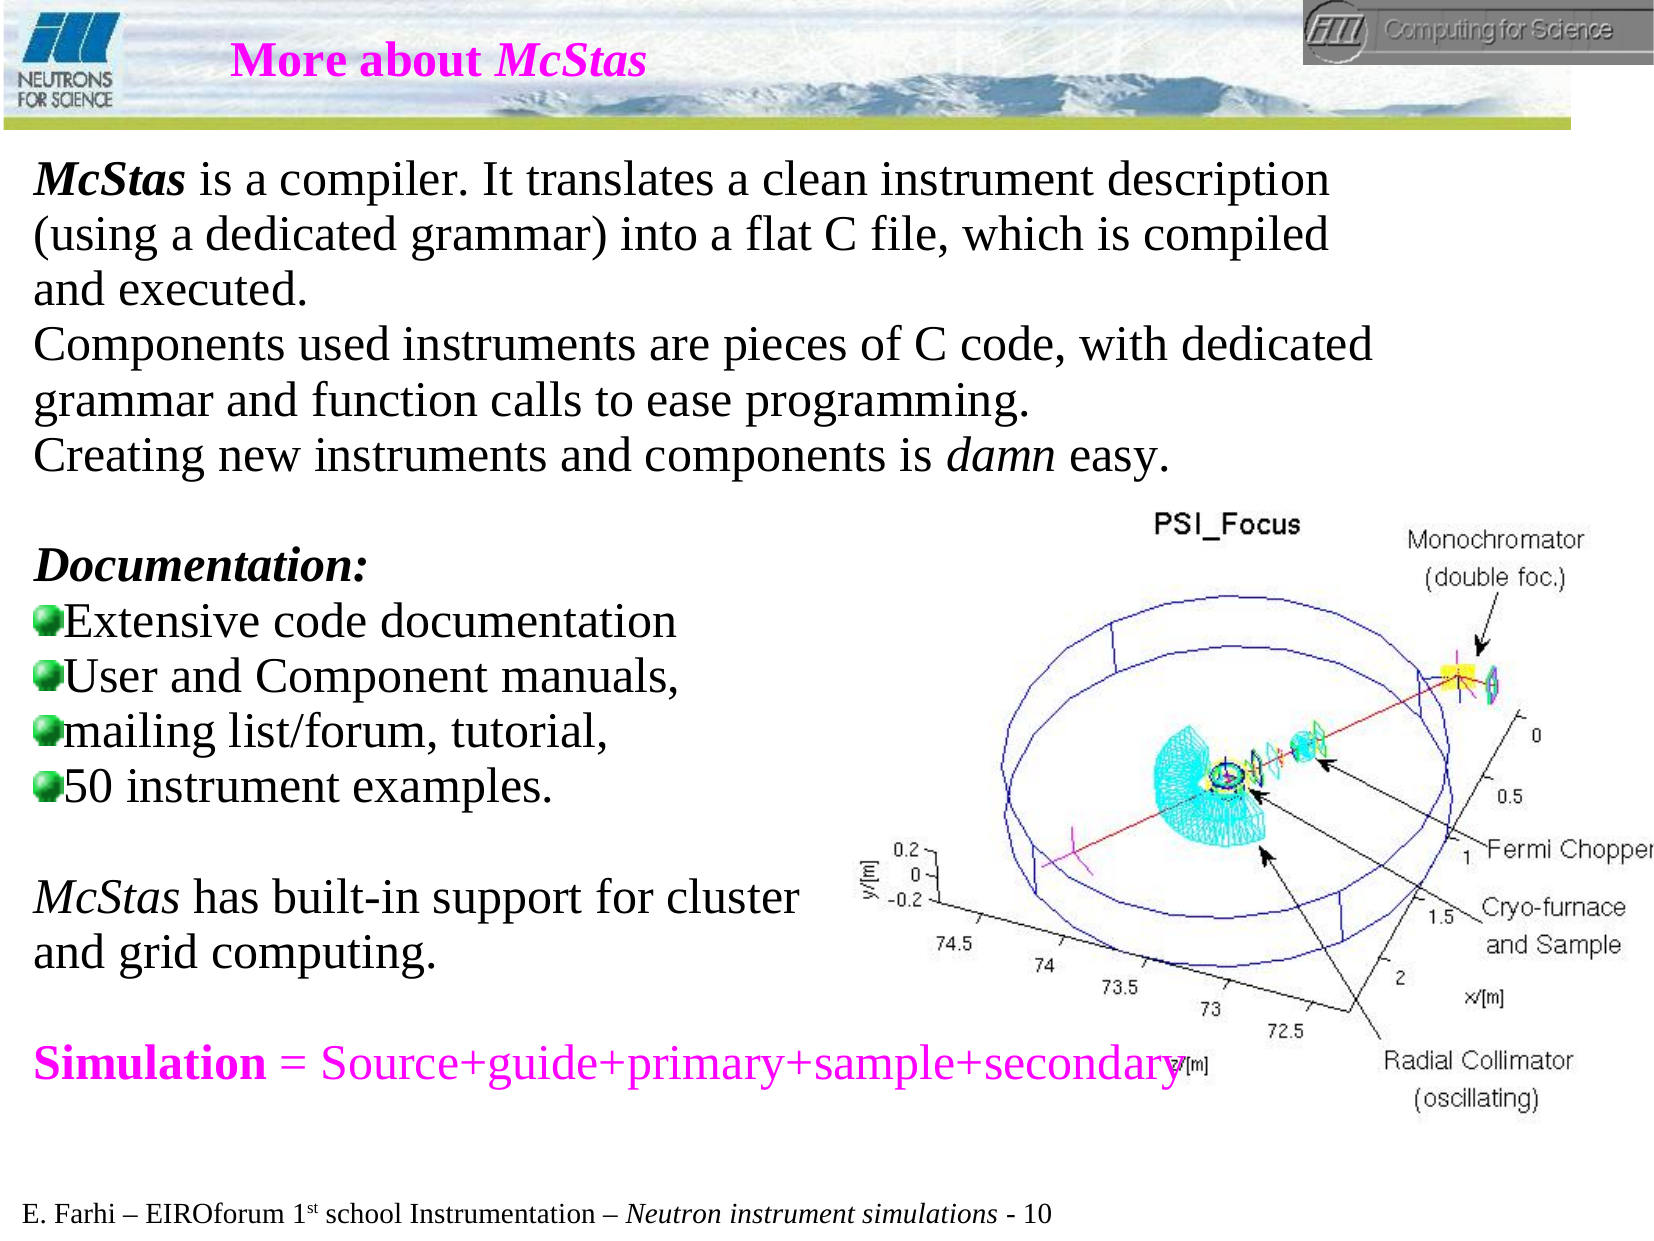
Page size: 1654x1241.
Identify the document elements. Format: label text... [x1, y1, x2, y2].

text_box More about McStas [230, 32, 649, 88]
text_box McStas is a compiler. It translates a clean instrument description (using a dedicated grammar) into a flat C file, which is compiled and executed. Components used instruments are pieces of C code, with dedicated grammar and function calls to ease programming. Creating new instruments and components is damn easy. Documentation: Extensive code documentation User and Component manuals, mailing list/forum, tutorial, 50 instrument examples. McStas has built-in support for cluster and grid computing. Simulation = Source+guide+primary+sample+secondary [33, 150, 1375, 1091]
picture [790, 486, 1654, 1143]
picture [3, 0, 1654, 130]
